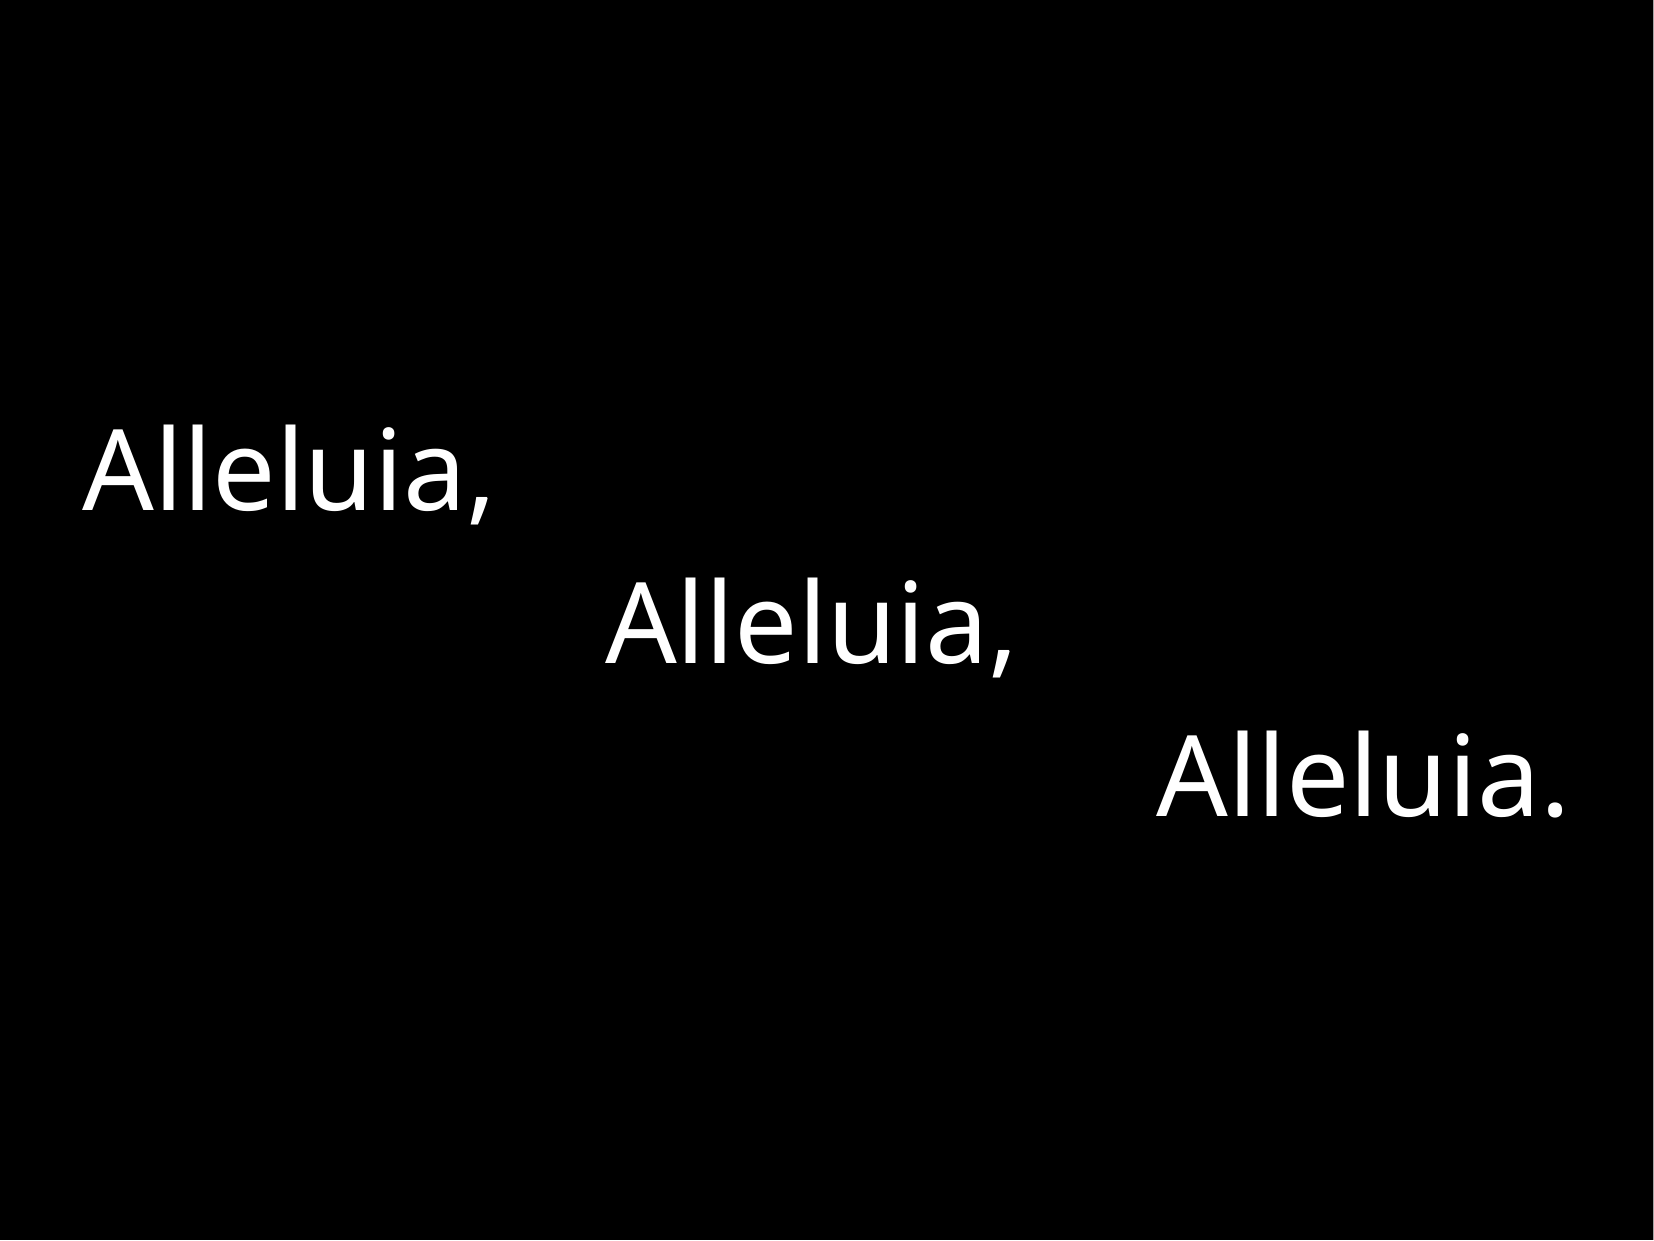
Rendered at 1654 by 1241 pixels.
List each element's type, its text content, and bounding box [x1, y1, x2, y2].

subtitle Alleluia, Alleluia, Alleluia. [82, 59, 1571, 1182]
